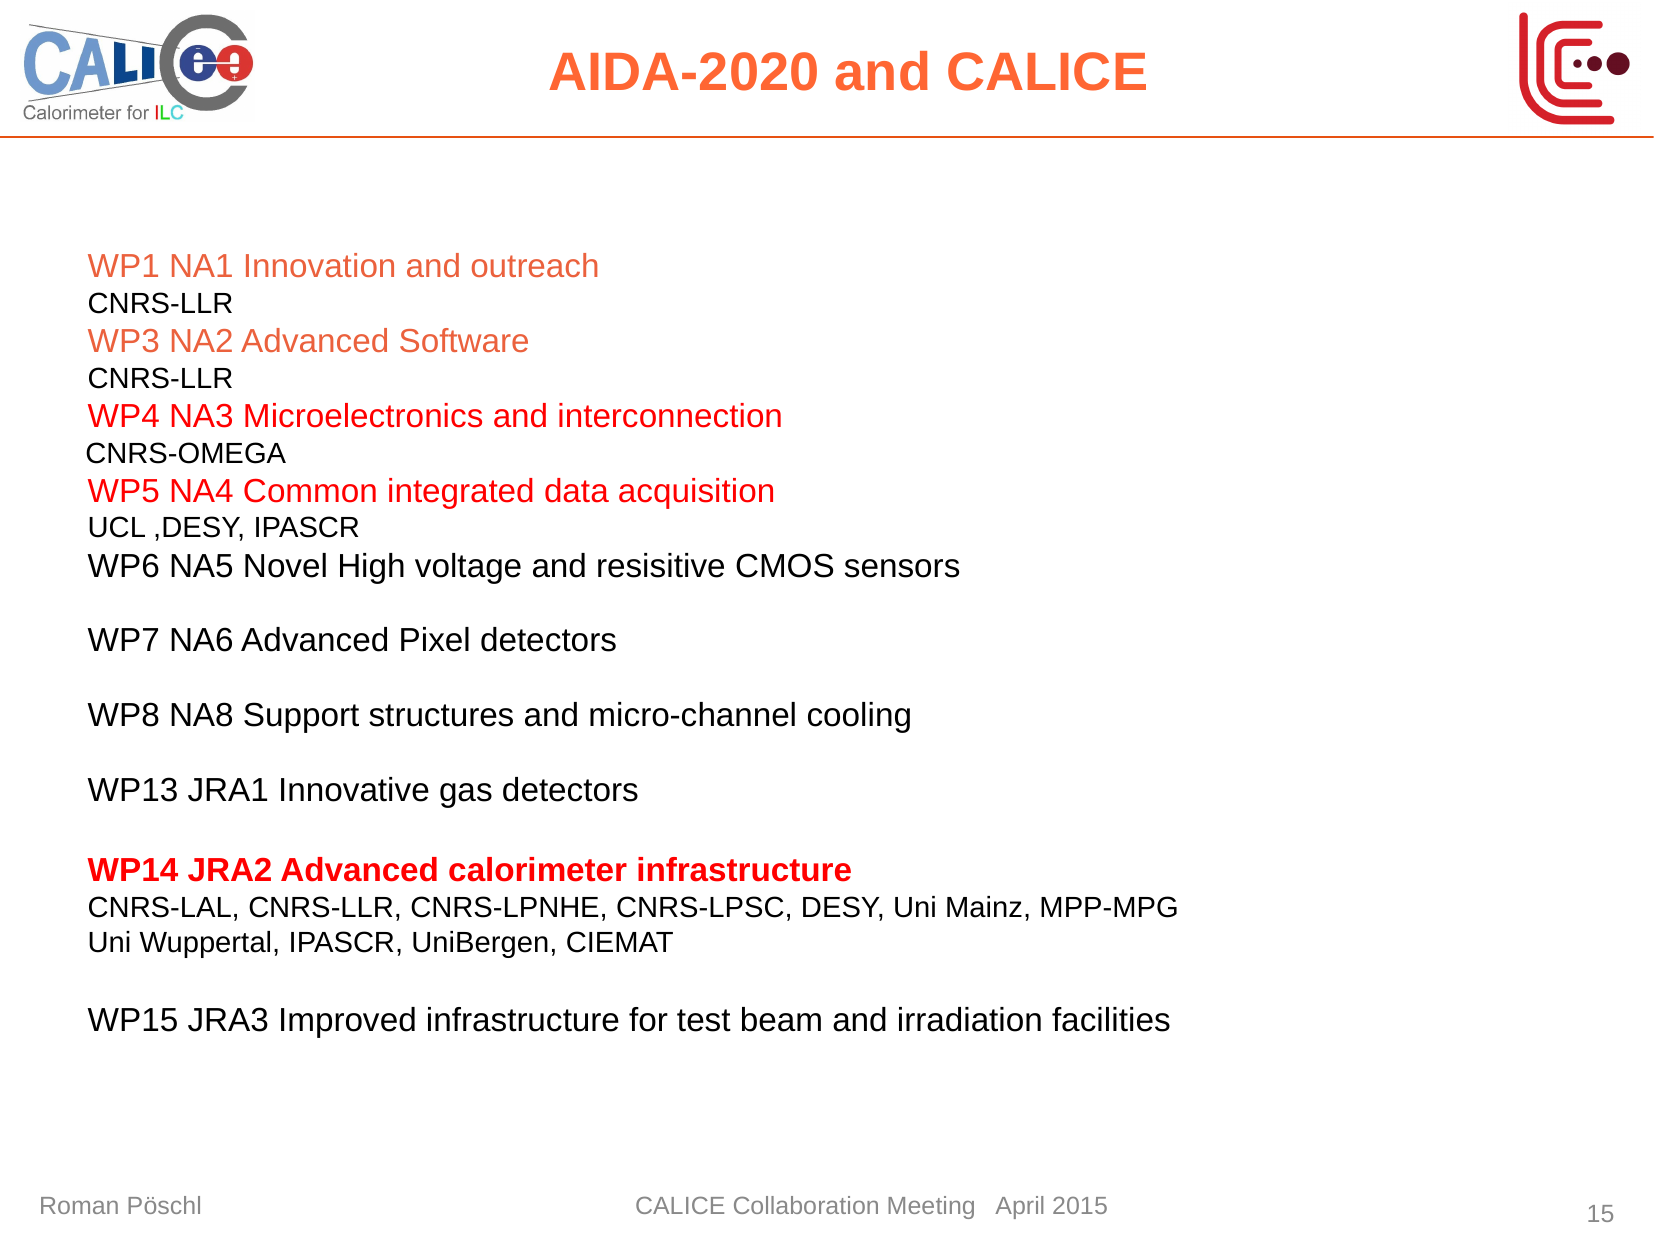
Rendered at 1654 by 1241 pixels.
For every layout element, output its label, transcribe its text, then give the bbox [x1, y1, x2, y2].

text_box WP1 NA1 Innovation and outreach CNRS-LLR WP3 NA2 Advanced Software CNRS-LLR WP4 NA3 Microelectronics and interconnection CNRS-OMEGA WP5 NA4 Common integrated data acquisition UCL ,DESY, IPASCR WP6 NA5 Novel High voltage and resisitive CMOS sensors WP7 NA6 Advanced Pixel detectors WP8 NA8 Support structures and micro-channel cooling WP13 JRA1 Innovative gas detectors WP14 JRA2 Advanced calorimeter infrastructure CNRS-LAL, CNRS-LLR, CNRS-LPNHE, CNRS-LPSC, DESY, Uni Mainz, MPP-MPG Uni Wuppertal, IPASCR, UniBergen, CIEMAT WP15 JRA3 Improved infrastructure for test beam and irradiation facilities [37, 161, 1576, 1106]
picture [20, 10, 255, 122]
picture [1508, 2, 1641, 135]
title AIDA-2020 and CALICE [104, 29, 1593, 113]
